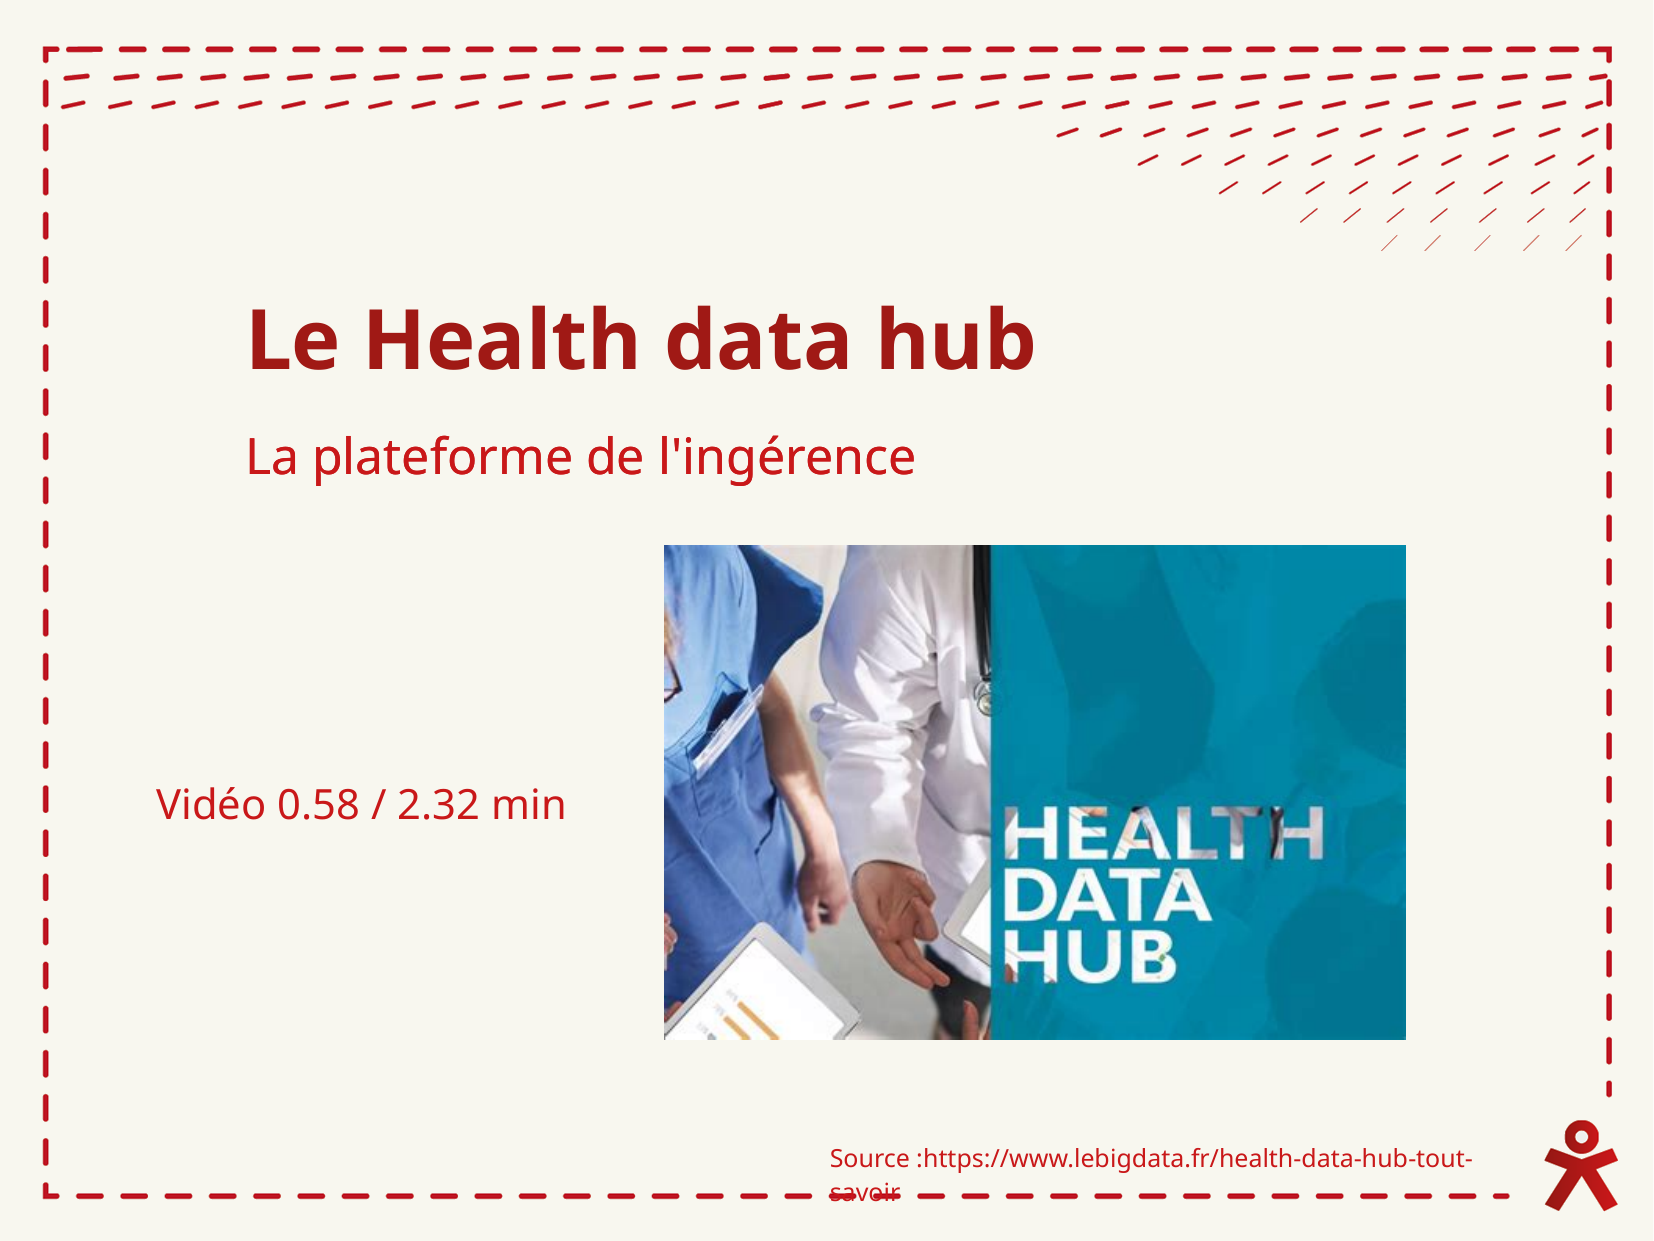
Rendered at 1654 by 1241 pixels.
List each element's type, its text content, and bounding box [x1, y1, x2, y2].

text_box Le Health data hub [230, 273, 1424, 399]
text_box La plateforme de l'ingérence [230, 413, 1424, 508]
picture [0, 0, 1654, 1241]
text_box Vidéo 0.58 / 2.32 min [141, 767, 603, 863]
text_box Source :https://www.lebigdata.fr/health-data-hub-tout-savoir [814, 1133, 1536, 1182]
